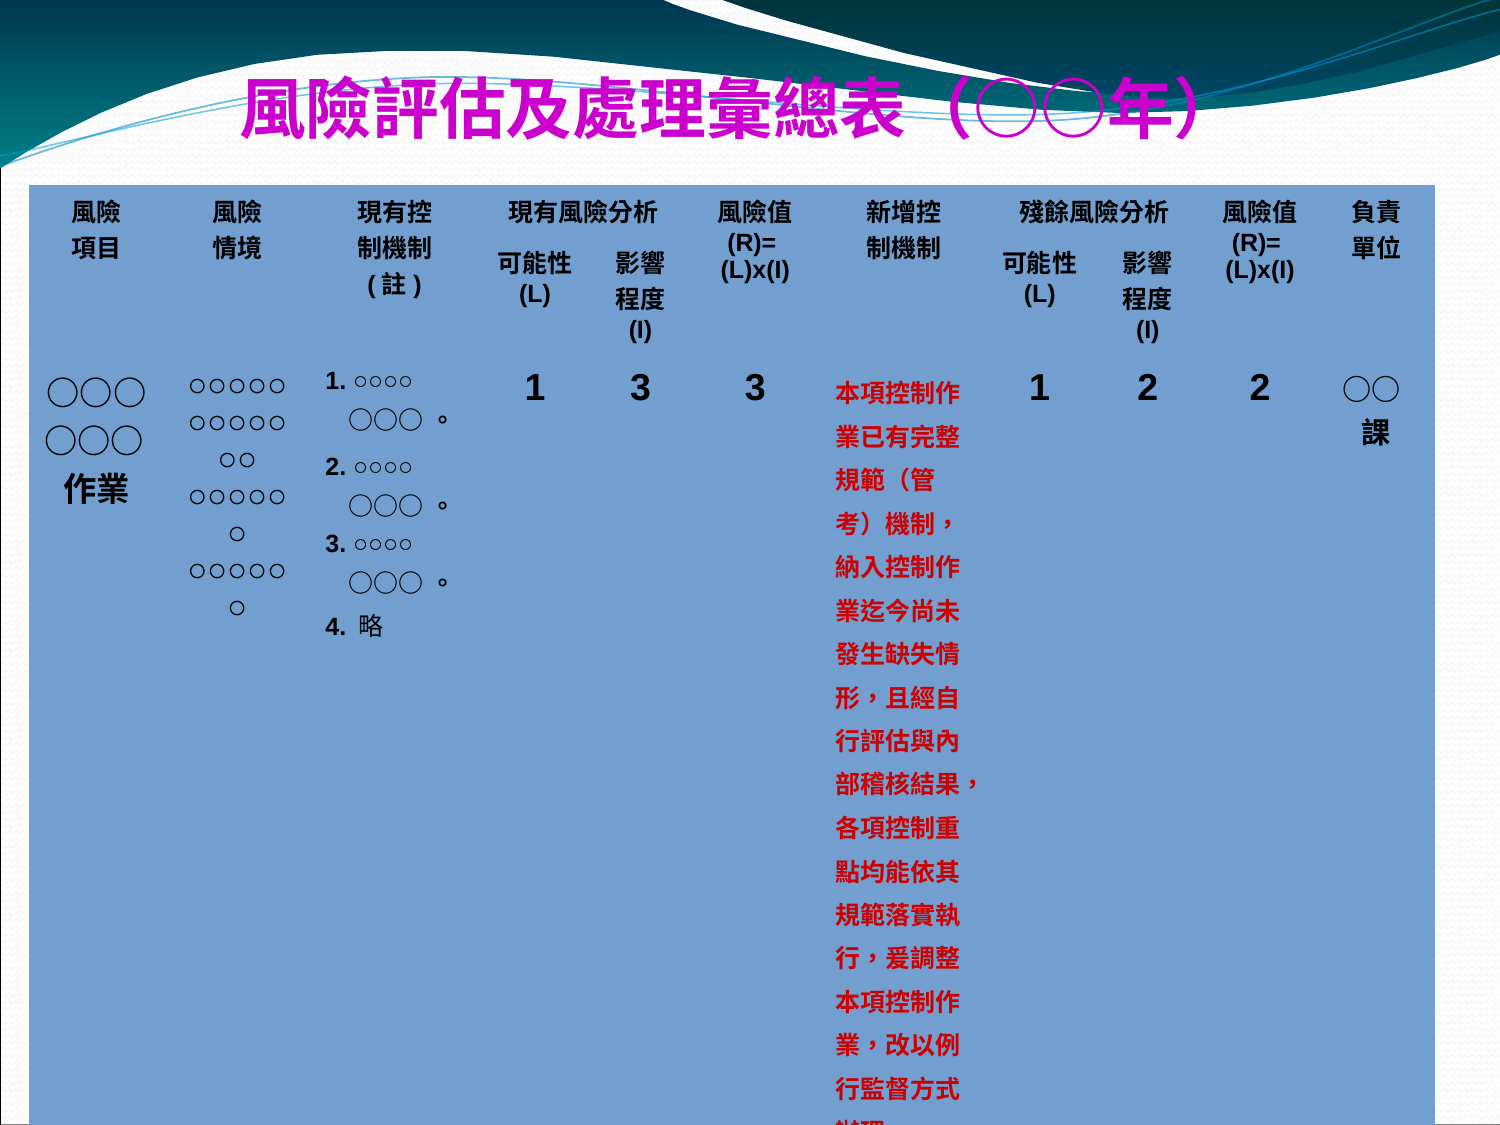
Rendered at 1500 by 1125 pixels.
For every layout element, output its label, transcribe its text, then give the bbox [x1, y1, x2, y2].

table_header 現有風險分析 [478, 185, 690, 236]
table_header 風險值 (R)= (L)x(I) [690, 185, 821, 359]
table_cell 1 [986, 359, 1093, 1125]
table_cell 1 [478, 359, 592, 1125]
title 風險評估及處理彙總表（○○年） [64, 42, 1415, 148]
table_header 風險值 (R)= (L)x(I) [1203, 185, 1317, 359]
table_cell 1. ○○○○ ○○○。 2. ○○○○ ○○○。 3. ○○○○ ○○○。 4. 略 [311, 359, 478, 1125]
table_cell ○○課 [1317, 359, 1435, 1125]
table_header 新增控 制機制 [821, 185, 986, 359]
table_cell 影響 程度 (I) [1093, 236, 1203, 359]
table_cell 2 [1203, 359, 1317, 1125]
table_header 風險 情境 [164, 185, 311, 359]
table_cell 影響程度 (I) [592, 236, 690, 359]
table_cell 3 [592, 359, 690, 1125]
table_cell ○○○ ○○○作業 [29, 359, 164, 1125]
table_cell 3 [690, 359, 821, 1125]
table_cell ○○○○○○○○○○○○ ○○○○○○ ○○○○○○ [164, 359, 311, 1125]
table_header 負責 單位 [1317, 185, 1435, 359]
table_header 風險 項目 [29, 185, 164, 359]
table_cell 可能性 (L) [986, 236, 1093, 359]
table_cell 2 [1093, 359, 1203, 1125]
table_header 殘餘風險分析 [986, 185, 1203, 236]
table_header 現有控 制機制 (註) [311, 185, 478, 359]
table_cell 可能性 (L) [478, 236, 592, 359]
table_cell 本項控制作業已有完整規範（管考）機制，納入控制作業迄今尚未發生缺失情形，且經自行評估與內部稽核結果，各項控制重點均能依其規範落實執行，爰調整本項控制作業，改以例行監督方式辦理。 [821, 359, 986, 1125]
